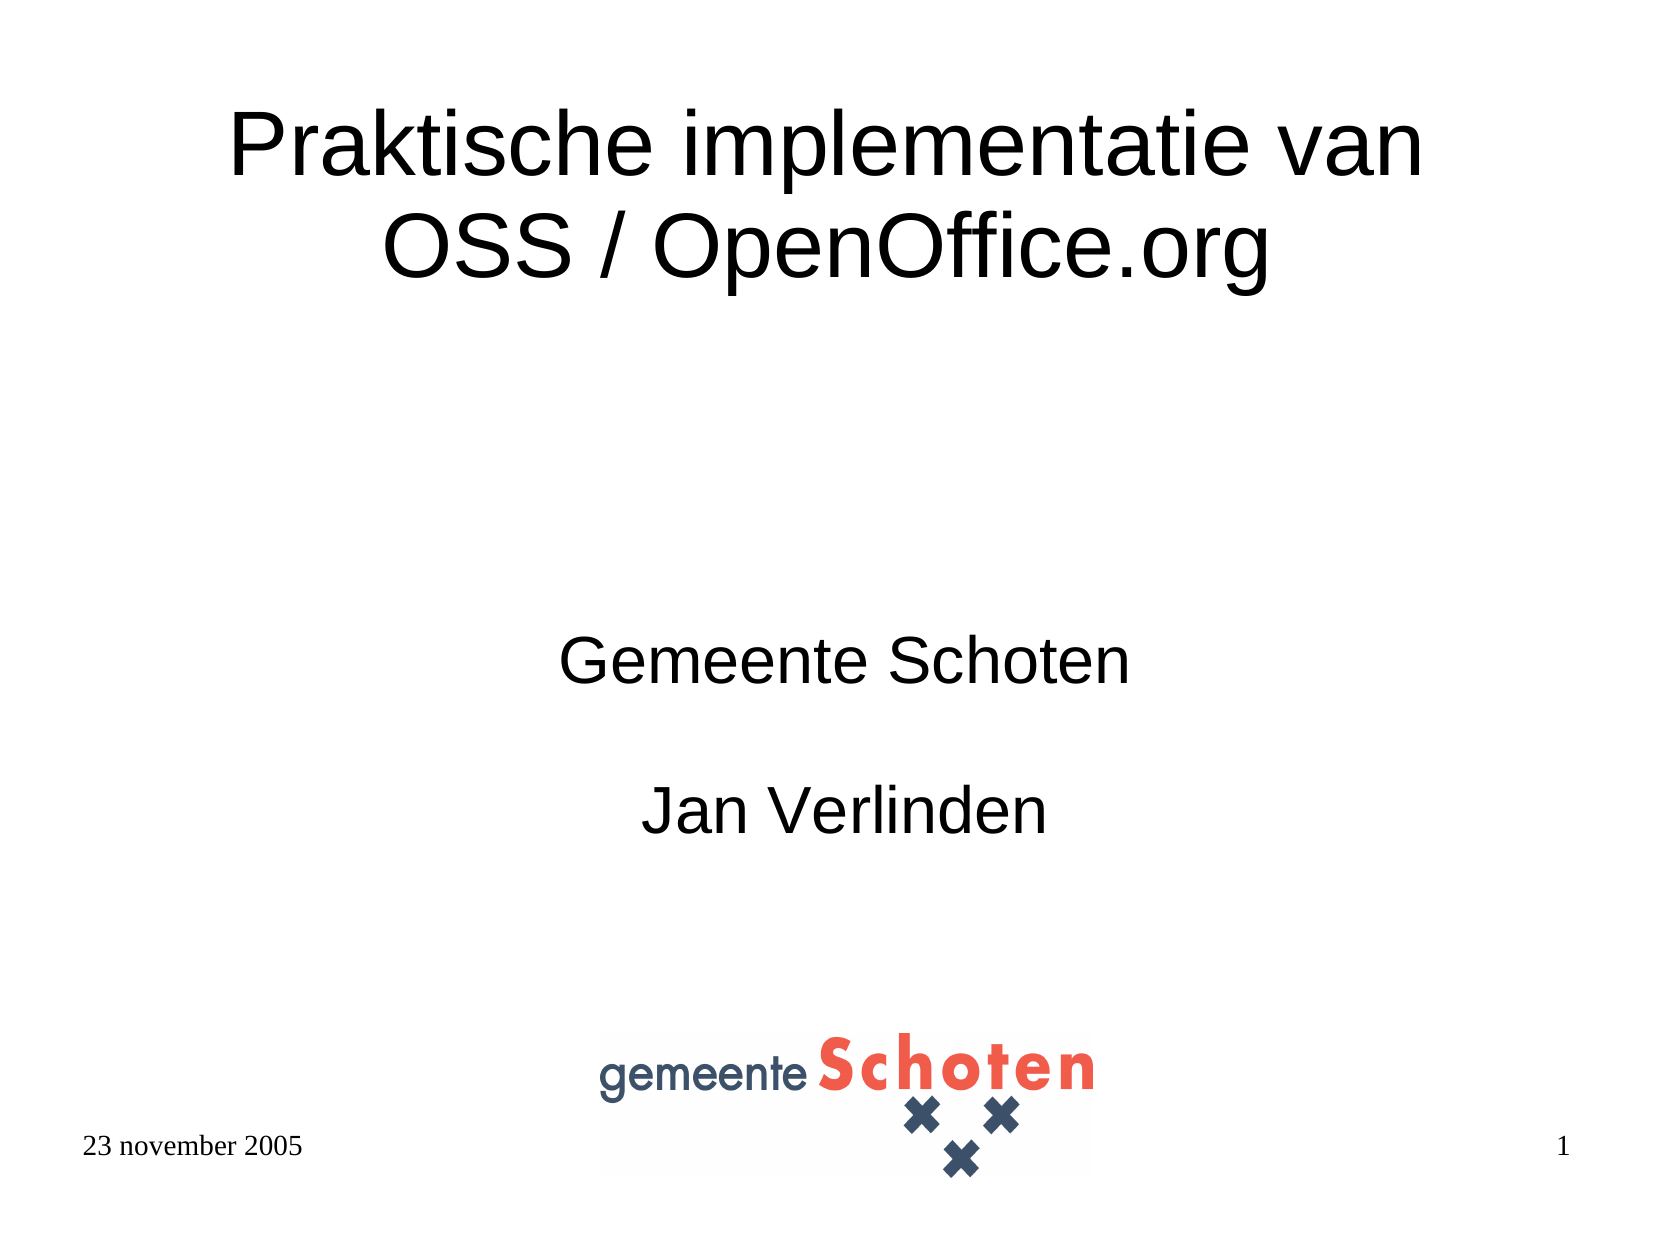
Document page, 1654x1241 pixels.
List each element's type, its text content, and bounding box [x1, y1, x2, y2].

picture [600, 1033, 1093, 1178]
text_box Gemeente Schoten Jan Verlinden [121, 344, 1534, 1127]
title Praktische implementatie van OSS / OpenOffice.org [121, 91, 1534, 299]
